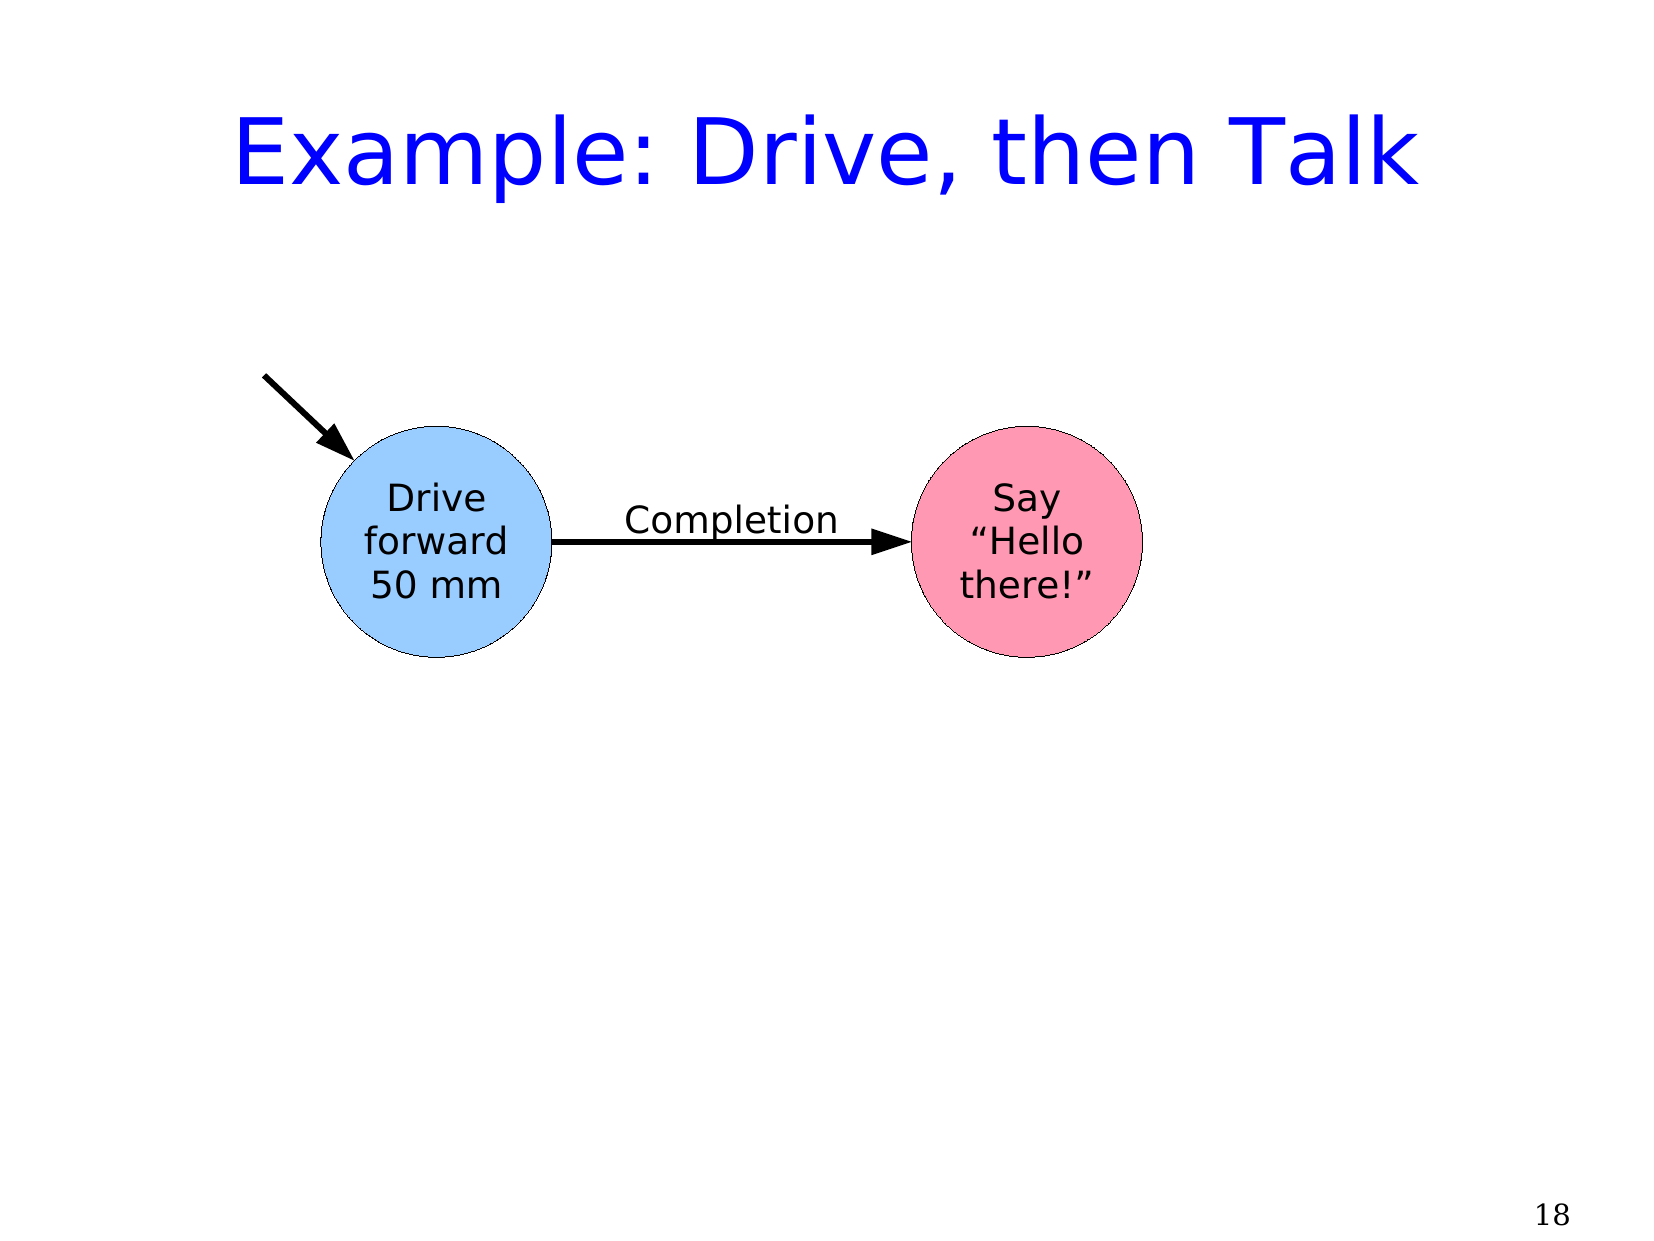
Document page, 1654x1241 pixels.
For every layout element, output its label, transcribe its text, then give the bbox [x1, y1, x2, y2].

list [82, 290, 1571, 1109]
text_box Say “Hello there!” [911, 426, 1143, 658]
title Example: Drive, then Talk [82, 49, 1571, 257]
text_box Drive forward 50 mm [320, 426, 552, 658]
